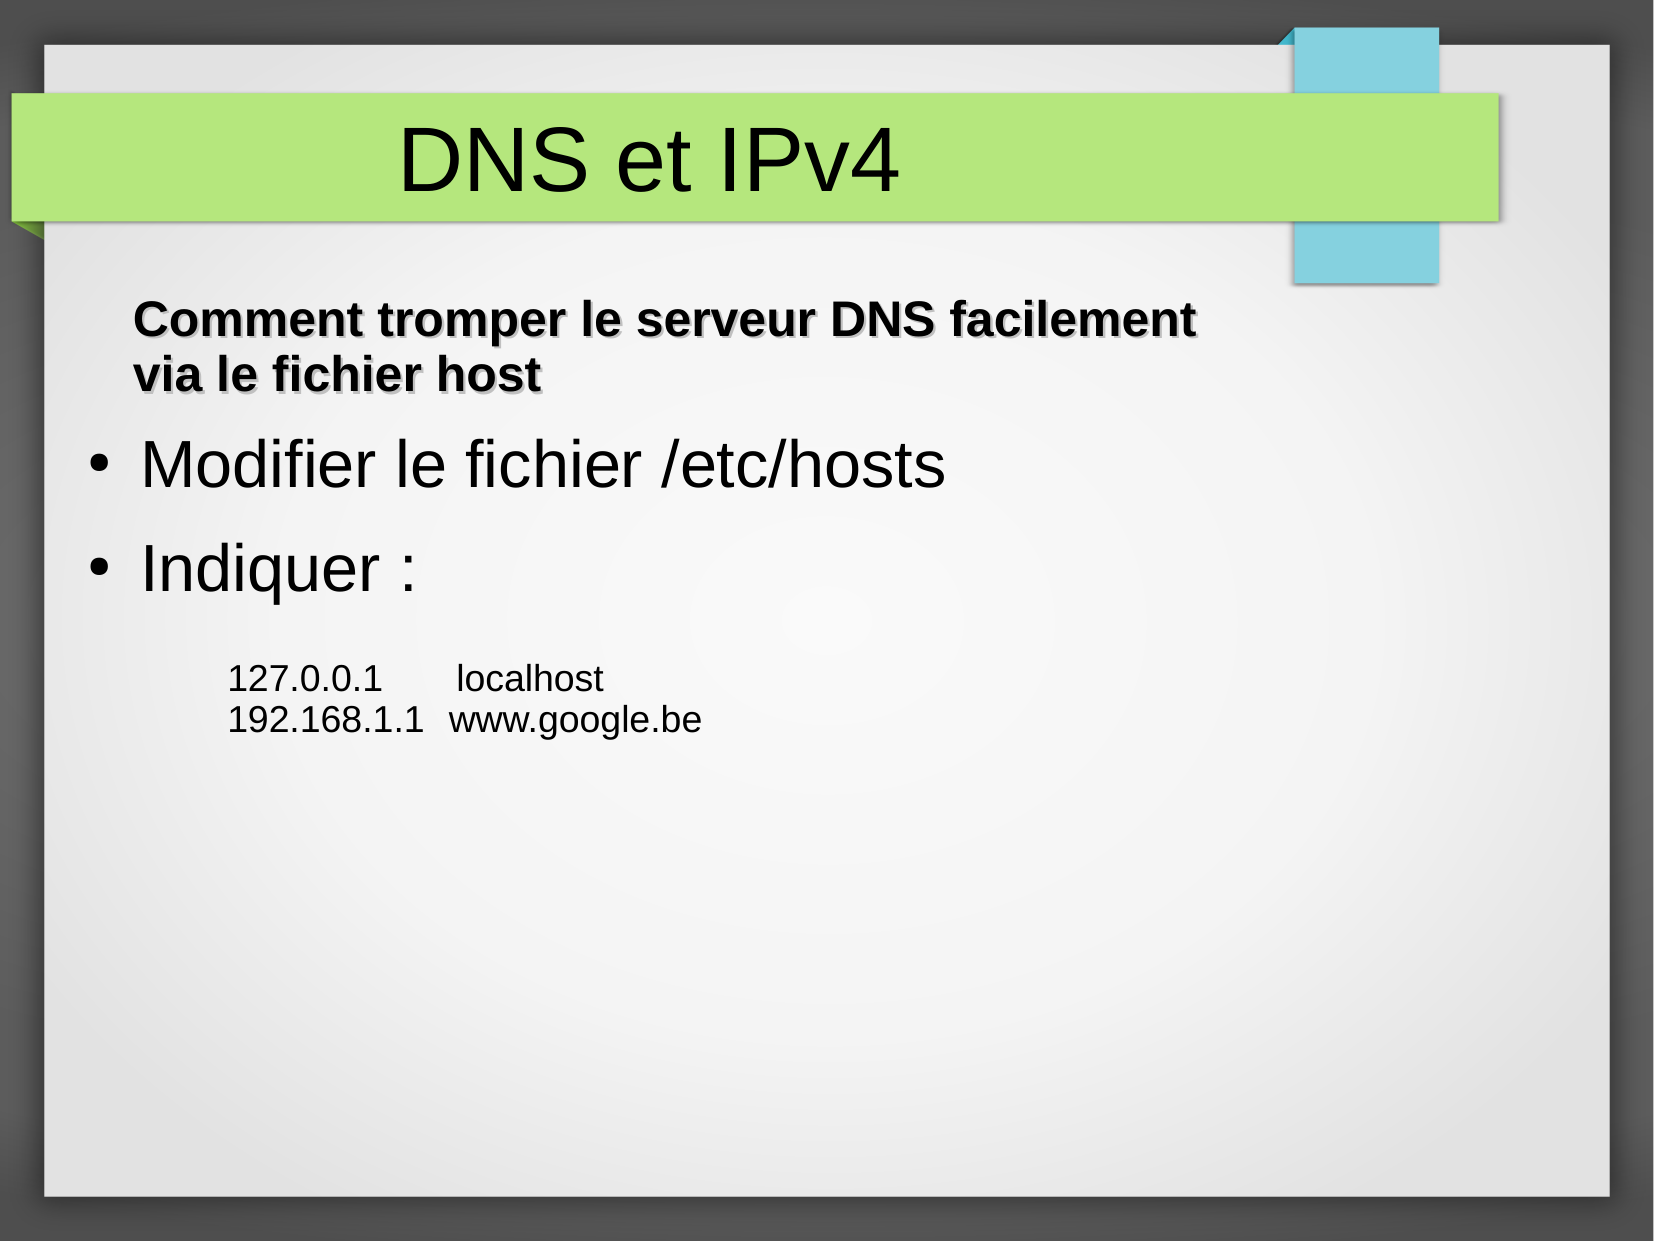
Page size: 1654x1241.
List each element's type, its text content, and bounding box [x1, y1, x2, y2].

list Modifier le fichier /etc/hosts Indiquer : [69, 426, 1525, 1147]
title DNS et IPv4 [70, 106, 1229, 213]
text_box Comment tromper le serveur DNS facilement via le fichier host [82, 283, 1276, 468]
picture [0, 0, 1654, 1241]
text_box 127.0.0.1 localhost 192.168.1.1 www.google.be [212, 649, 1134, 749]
